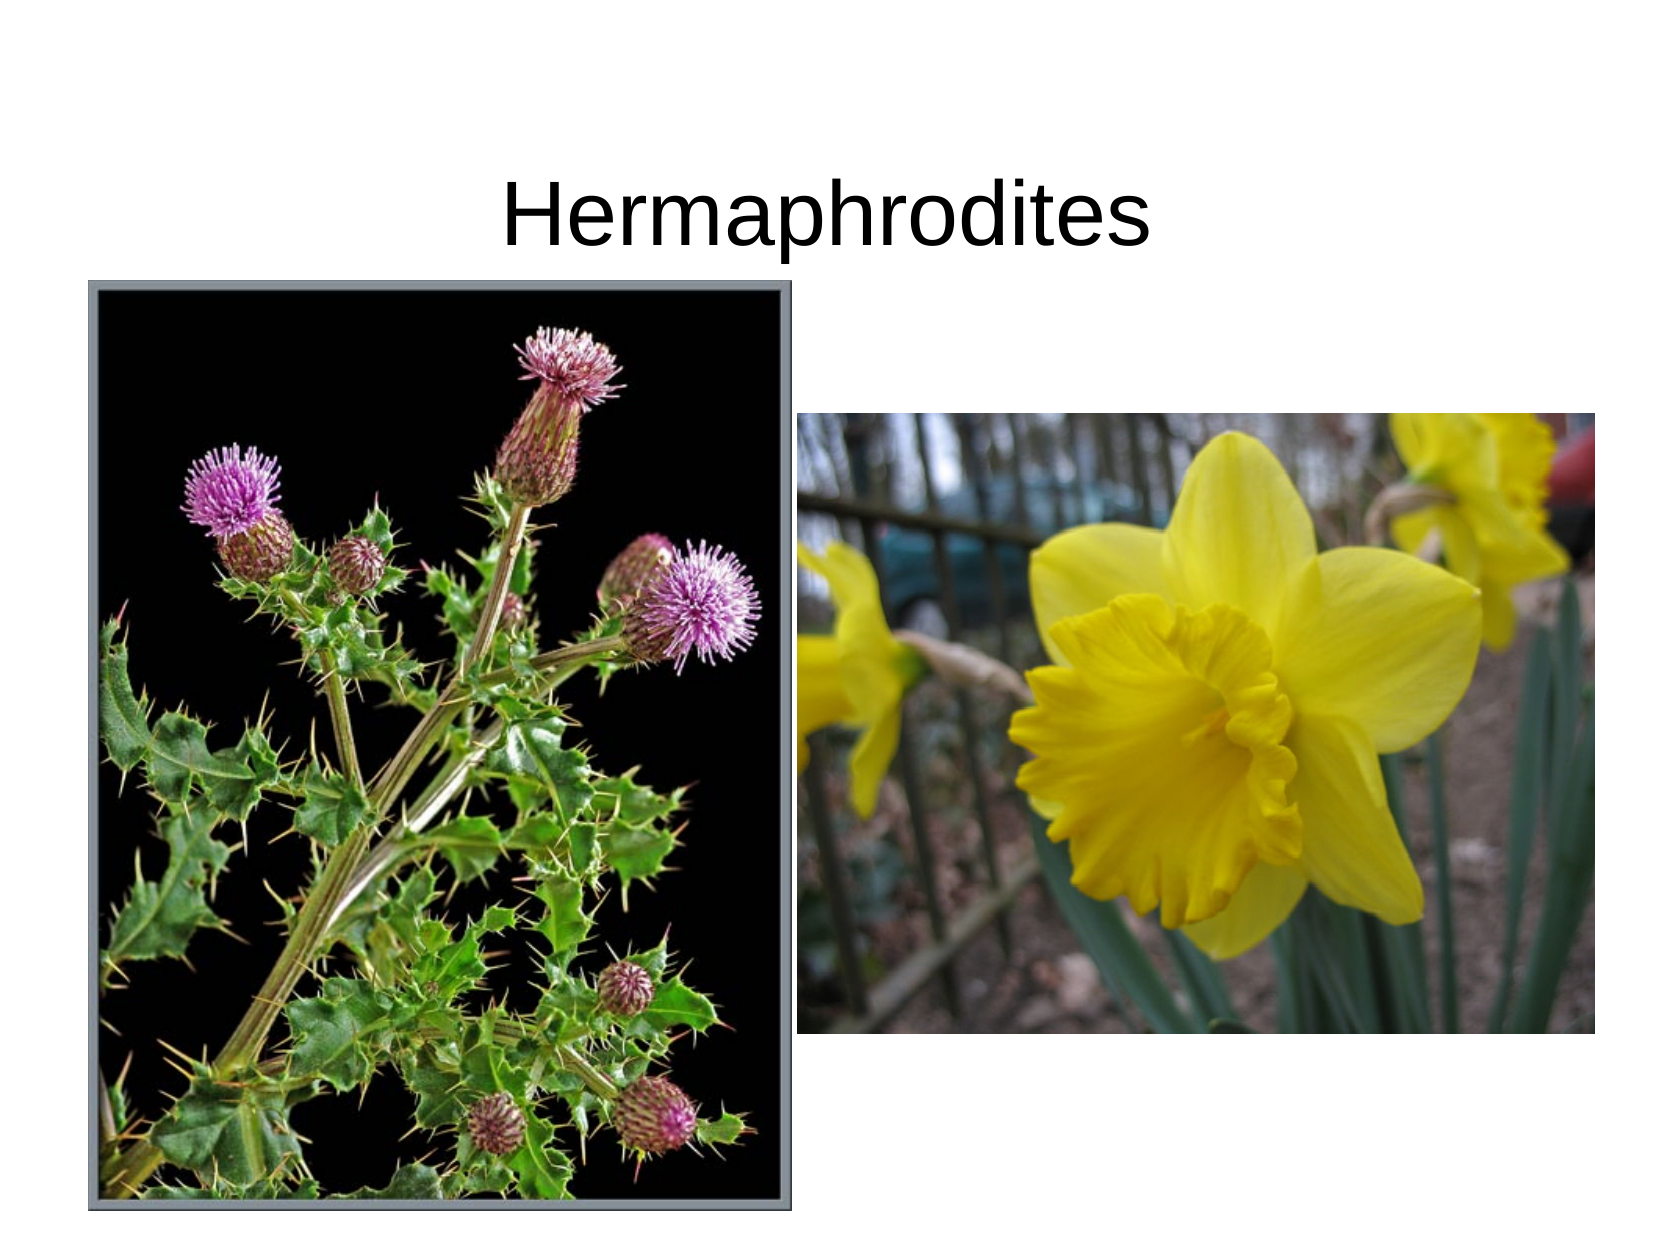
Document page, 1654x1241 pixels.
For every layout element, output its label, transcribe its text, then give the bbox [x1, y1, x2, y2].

picture [797, 413, 1595, 1034]
title Hermaphrodites [124, 83, 1530, 344]
picture [88, 280, 792, 1211]
